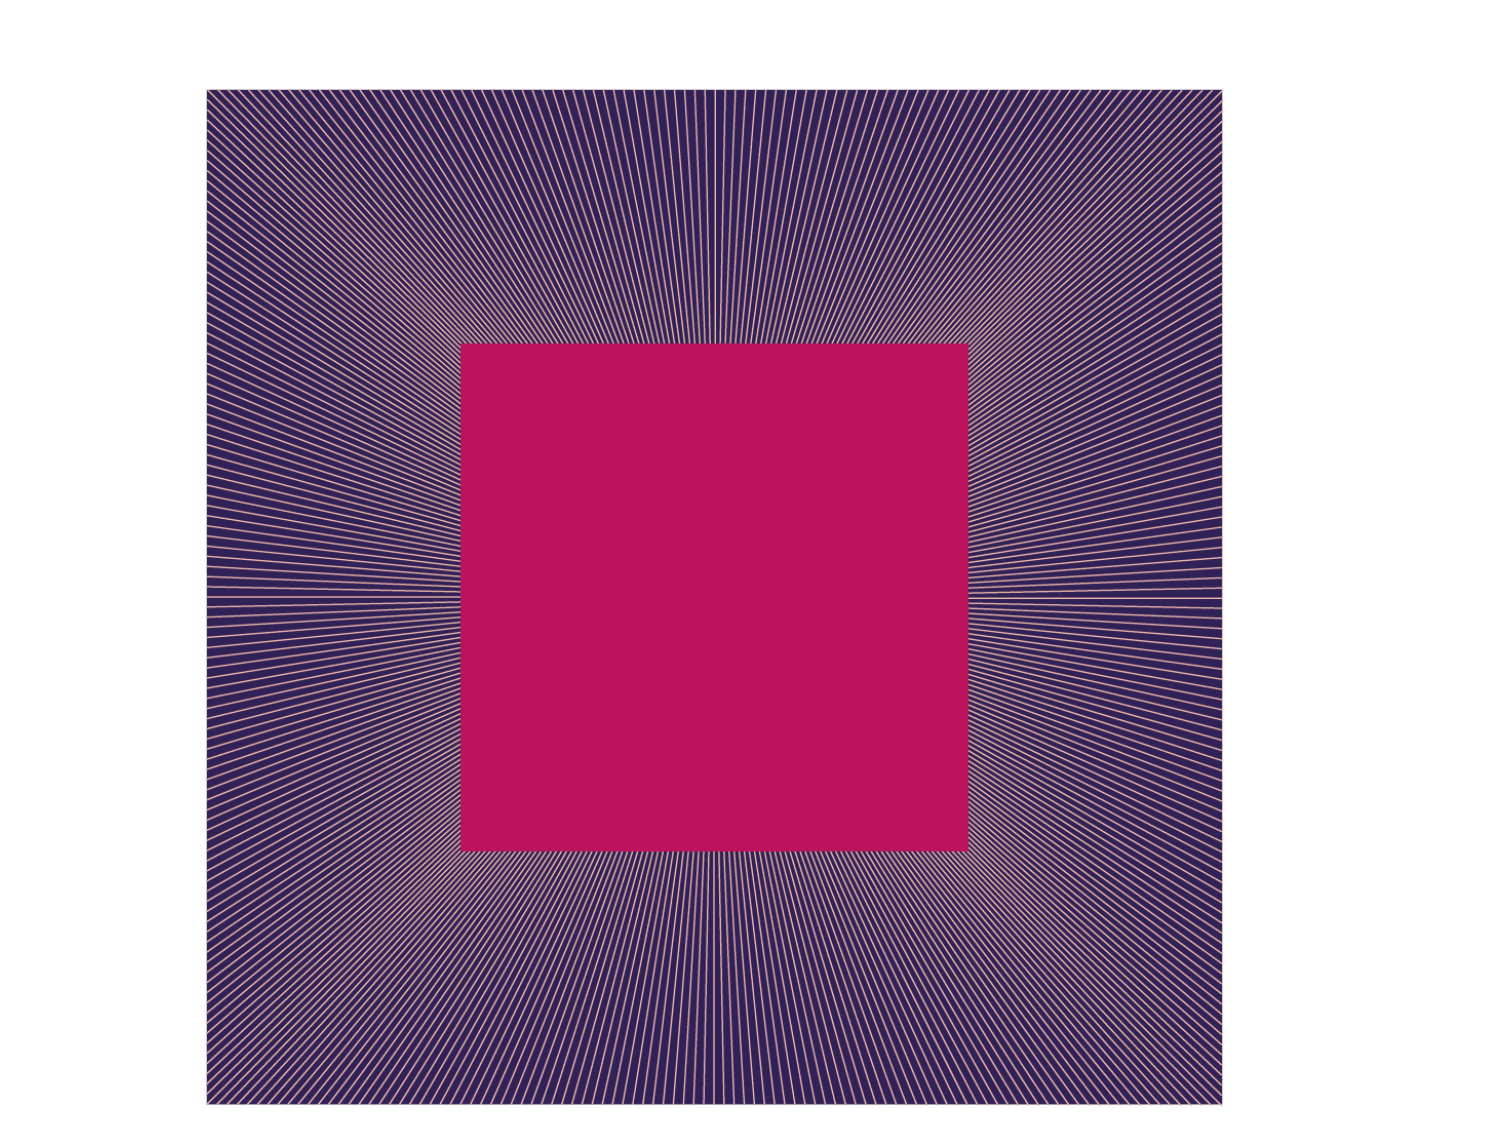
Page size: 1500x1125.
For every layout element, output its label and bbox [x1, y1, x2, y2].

picture [206, 89, 1223, 1106]
